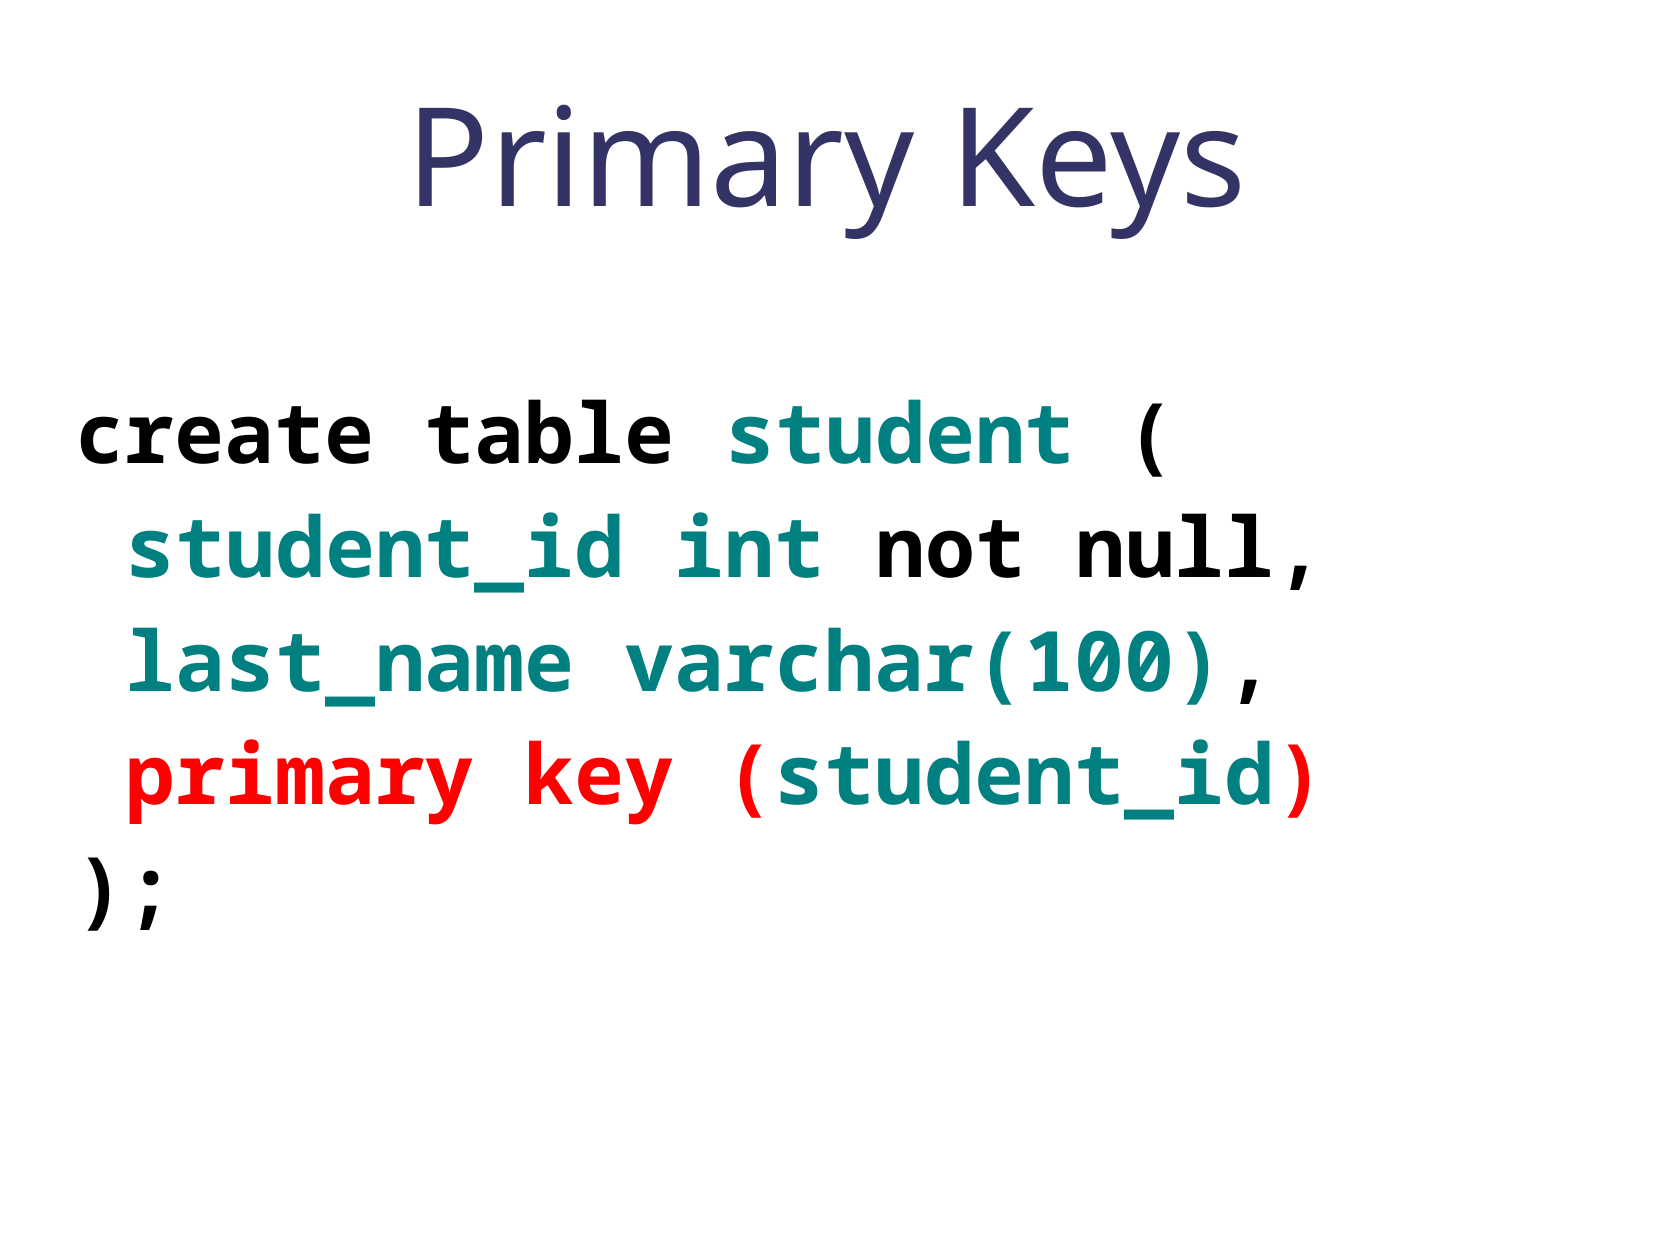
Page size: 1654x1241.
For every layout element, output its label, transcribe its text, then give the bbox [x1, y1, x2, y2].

text_box create table student ( student_id int not null, last_name varchar(100), primary key (student_id) ); [75, 375, 1654, 856]
title Primary Keys [82, 56, 1571, 250]
